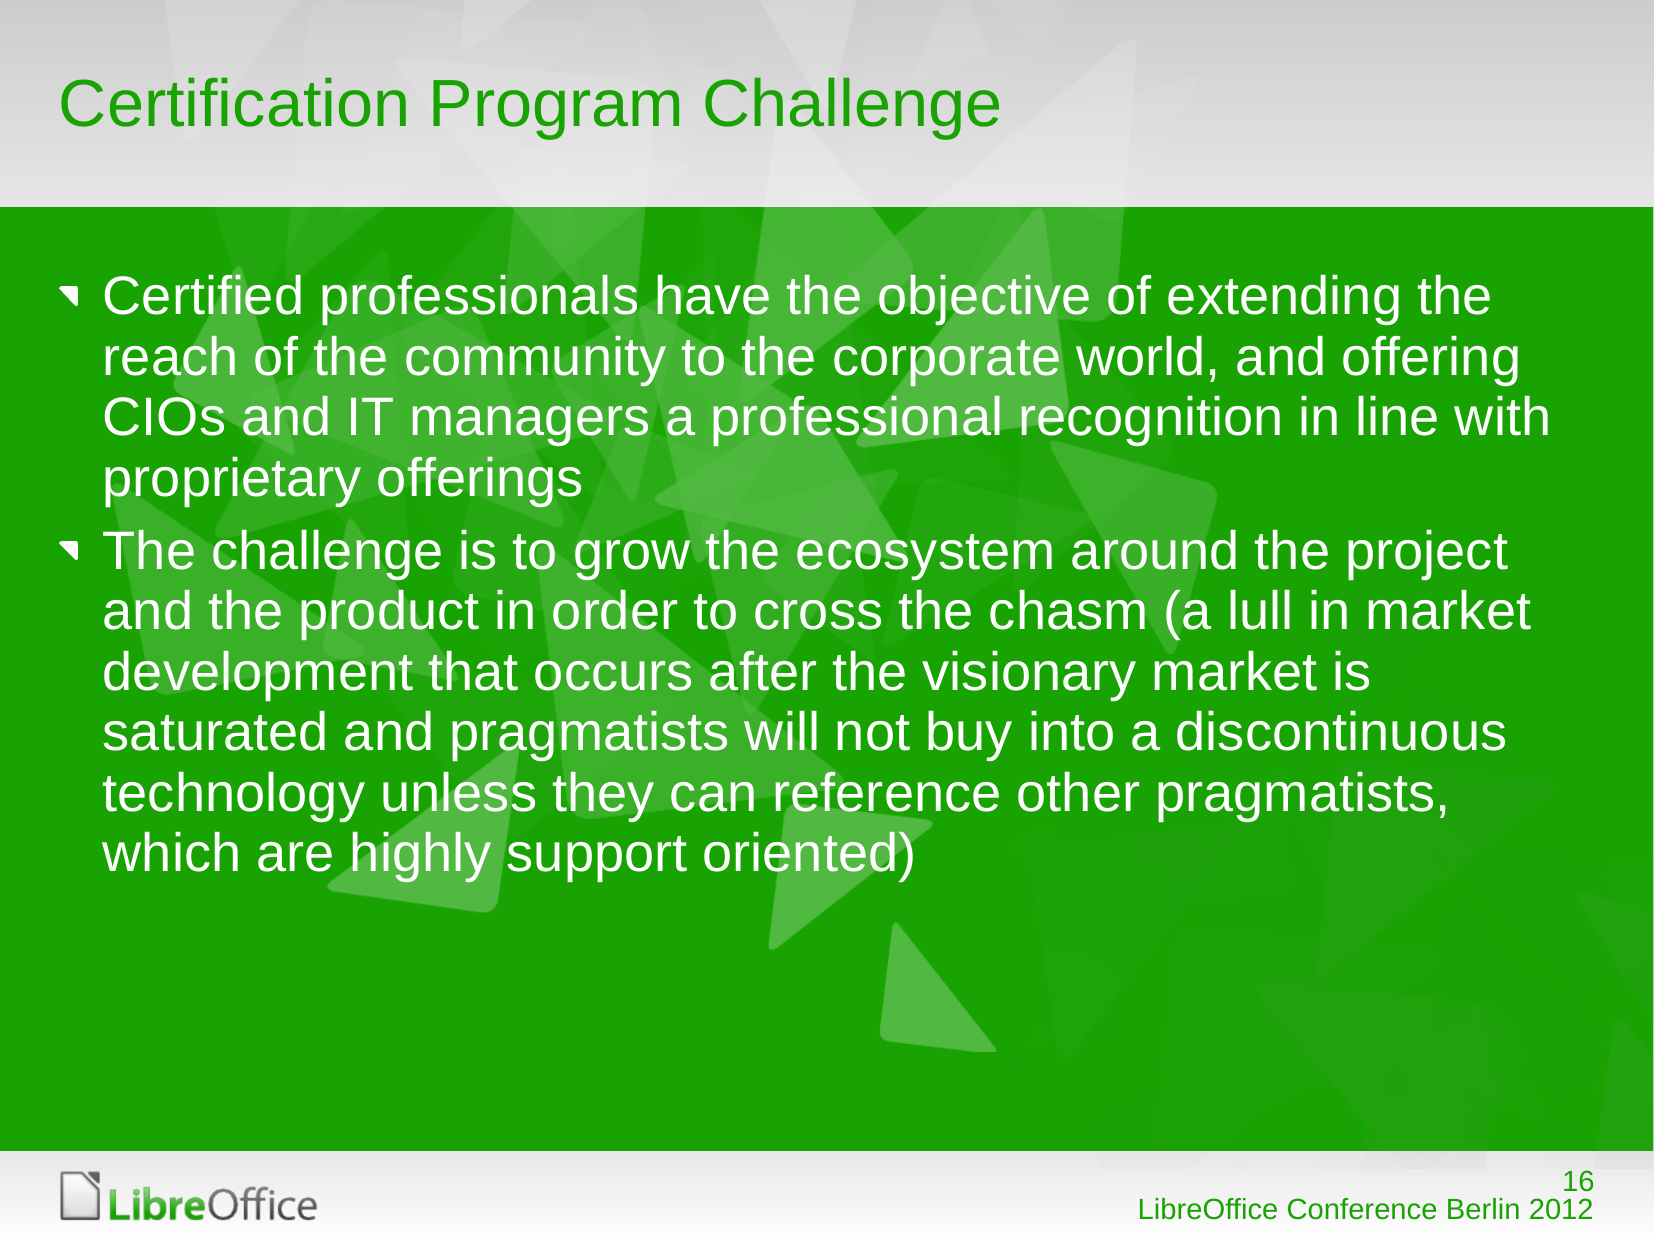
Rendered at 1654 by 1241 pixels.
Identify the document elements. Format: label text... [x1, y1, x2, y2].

picture [41, 1152, 337, 1240]
title Certification Program Challenge [59, 29, 1595, 178]
picture [0, 0, 1654, 1169]
list Certified professionals have the objective of extending the reach of the community to the corporate world, and offering CIOs and IT managers a professional recognition in line with proprietary offerings The challenge is to grow the ecosystem around the project and the product in order to cross the chasm (a lull in market development that occurs after the visionary market is saturated and pragmatists will not buy into a discontinuous technology unless they can reference other pragmatists, which are highly support oriented) [59, 265, 1595, 884]
